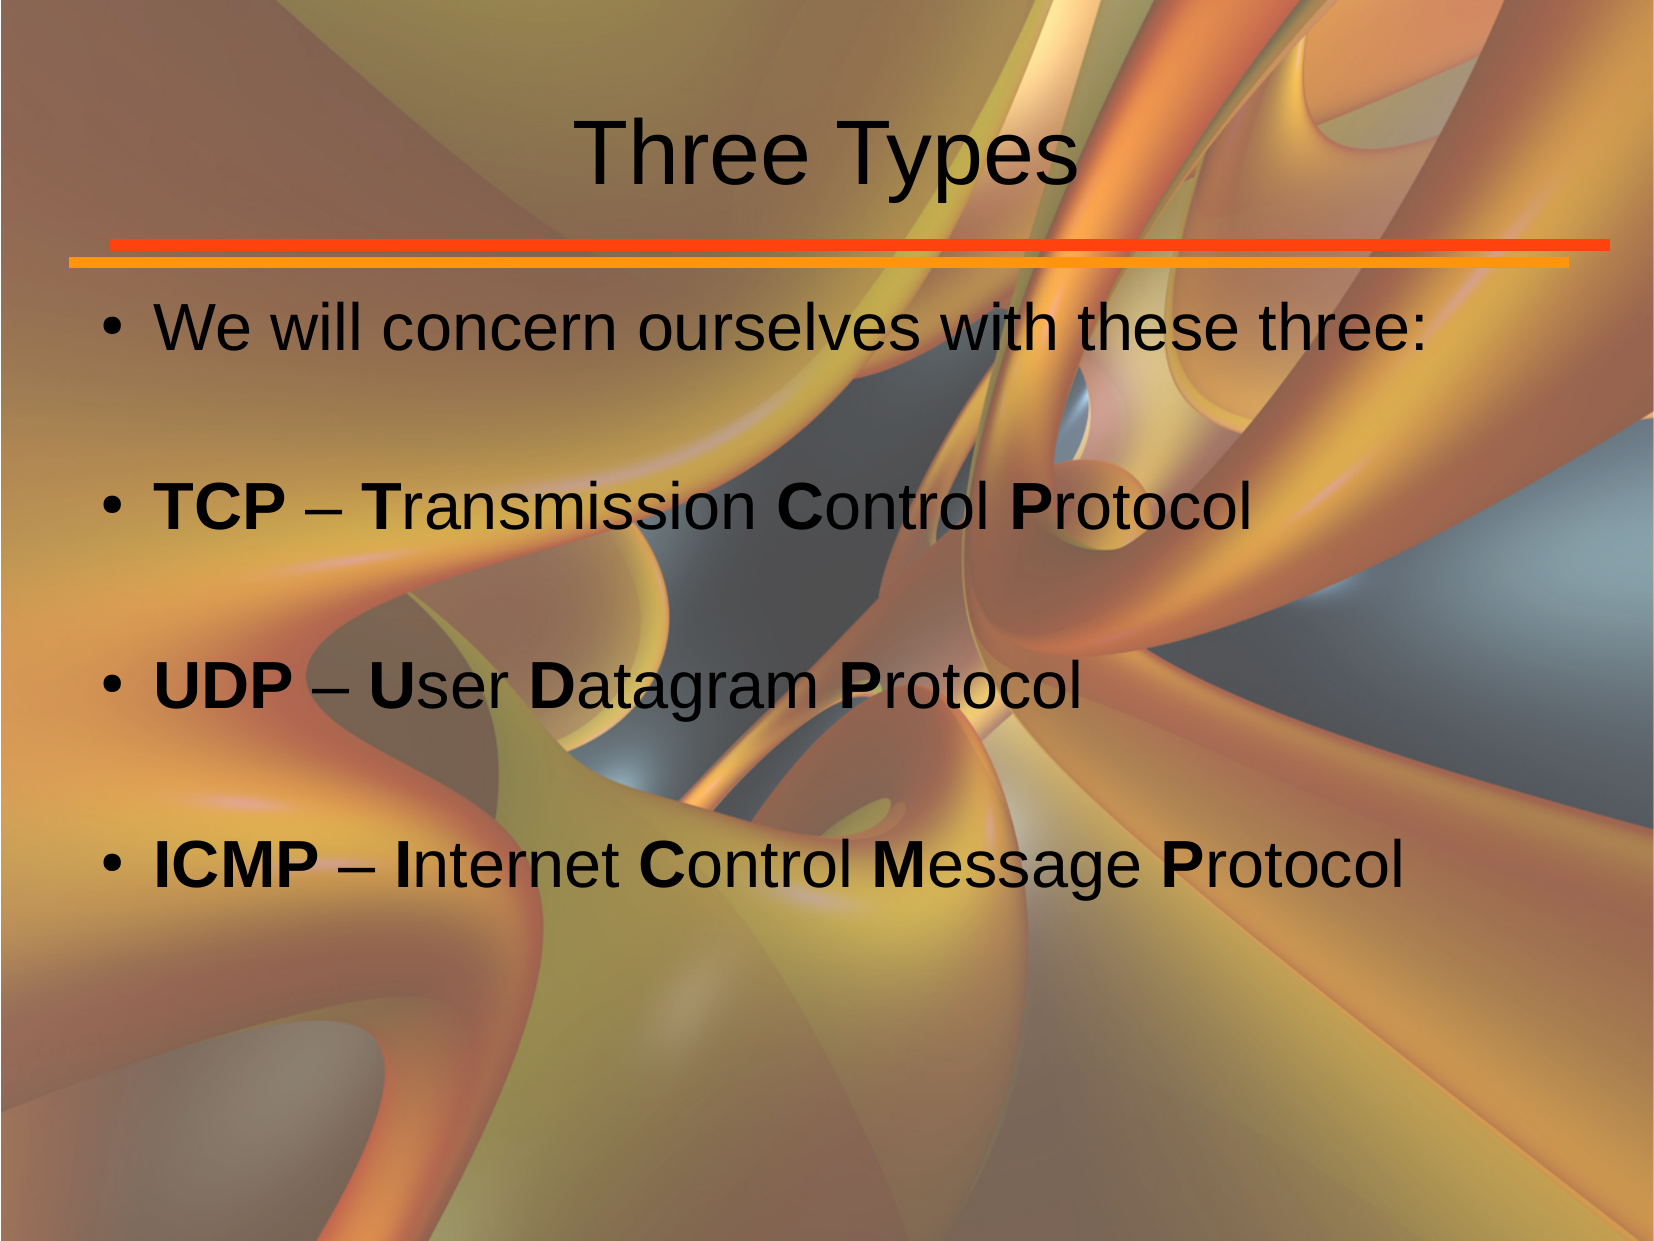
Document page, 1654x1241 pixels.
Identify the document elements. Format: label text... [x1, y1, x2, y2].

list We will concern ourselves with these three: TCP – Transmission Control Protocol UDP – User Datagram Protocol ICMP – Internet Control Message Protocol [82, 290, 1571, 1109]
title Three Types [82, 49, 1571, 257]
